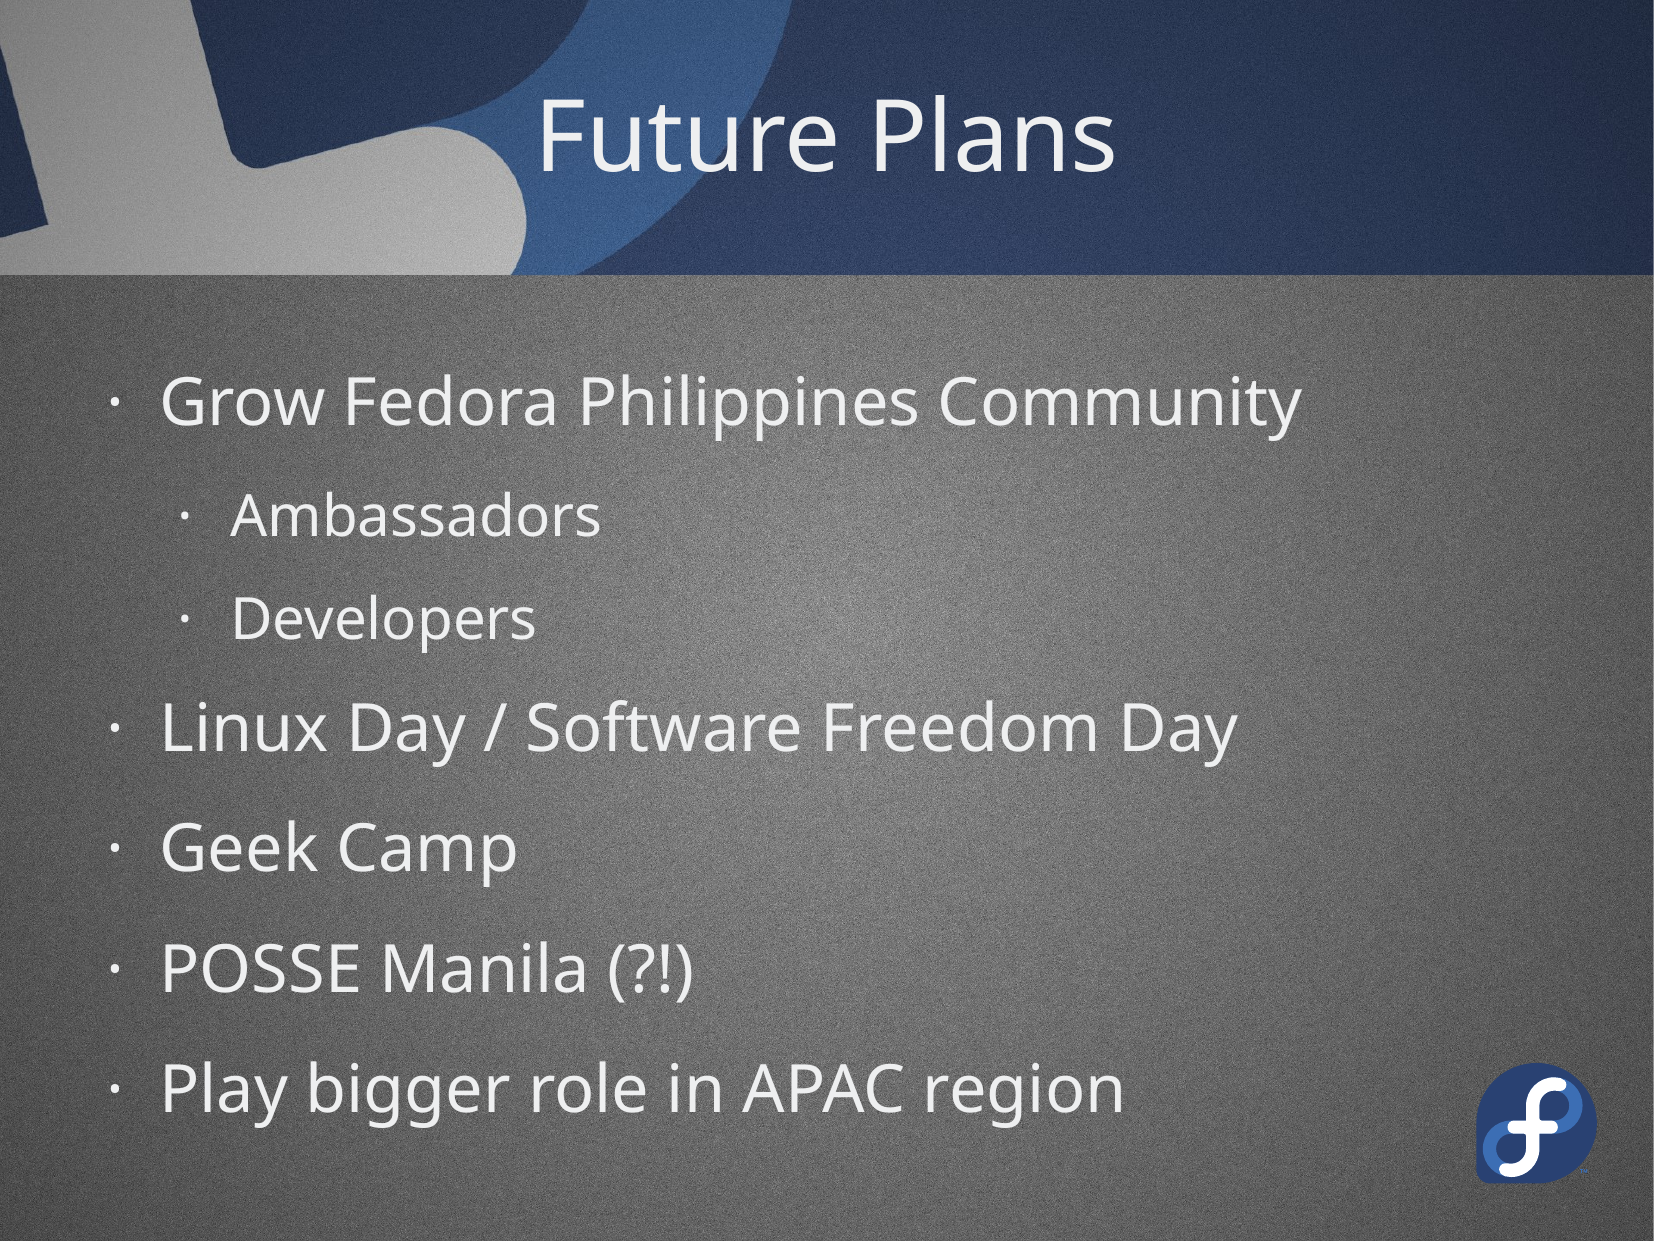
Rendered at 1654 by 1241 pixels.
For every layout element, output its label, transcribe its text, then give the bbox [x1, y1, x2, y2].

title Future Plans [88, 29, 1565, 237]
list Grow Fedora Philippines Community Ambassadors Developers Linux Day / Software Freedom Day Geek Camp POSSE Manila (?!) Play bigger role in APAC region [88, 354, 1565, 1063]
picture [0, 0, 1654, 1241]
